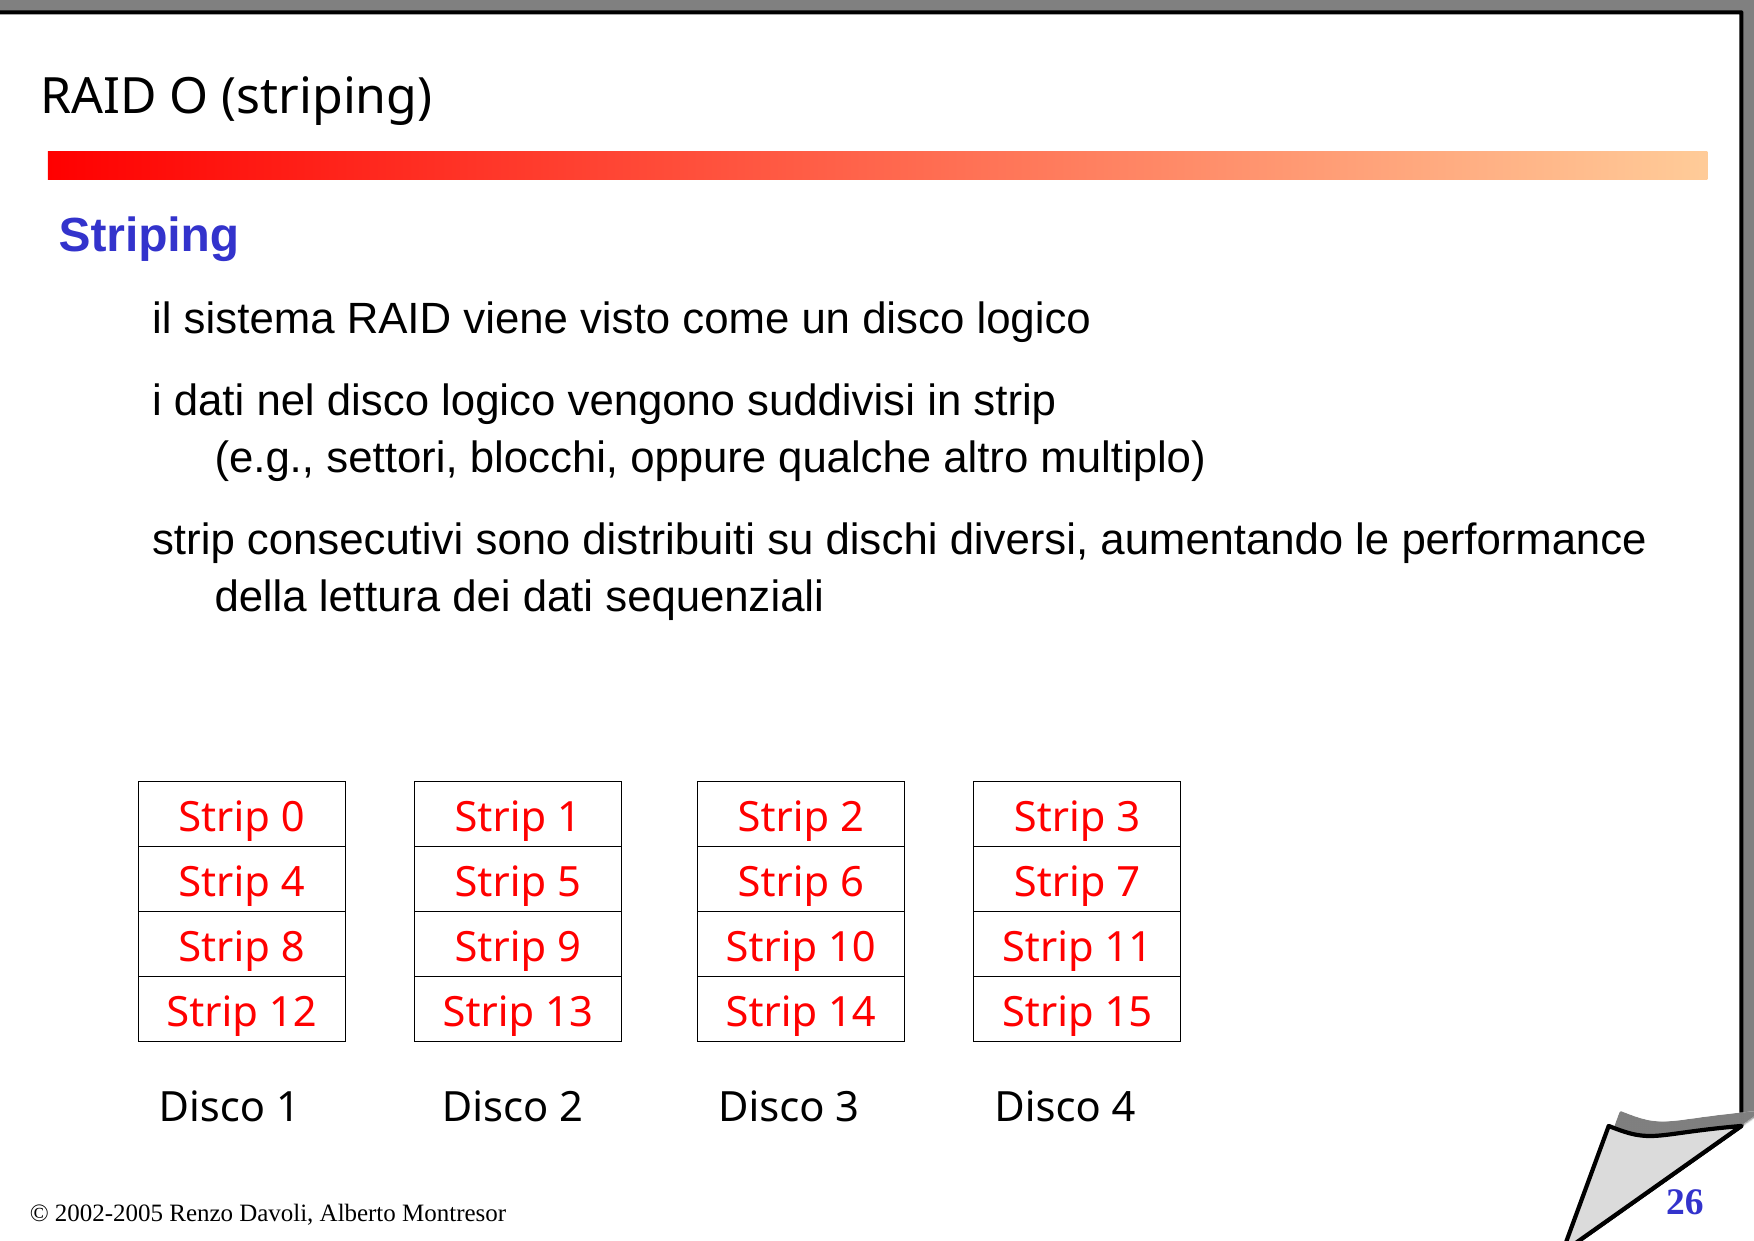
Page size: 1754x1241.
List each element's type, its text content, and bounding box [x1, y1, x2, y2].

text_box Strip 15 [973, 976, 1181, 1042]
text_box Disco 4 [994, 1074, 1163, 1139]
text_box Strip 2 [697, 781, 905, 846]
text_box Strip 14 [697, 976, 905, 1042]
text_box Strip 10 [697, 911, 905, 976]
text_box Strip 6 [697, 846, 905, 911]
text_box Strip 7 [973, 846, 1181, 911]
text_box Strip 5 [414, 846, 622, 911]
title RAID O (striping) [40, 49, 1714, 144]
text_box Strip 4 [138, 846, 346, 911]
text_box Strip 3 [973, 781, 1181, 846]
text_box Strip 11 [973, 911, 1181, 976]
text_box Disco 1 [158, 1074, 320, 1139]
text_box Strip 1 [414, 781, 622, 846]
text_box Strip 0 [138, 781, 346, 846]
text_box Strip 12 [138, 976, 346, 1042]
text_box 14 [750, 152, 754, 179]
list Striping il sistema RAID viene visto come un disco logico i dati nel disco logico vengono suddivisi in strip (e.g., settori, blocchi, oppure qualche altro multiplo) strip consecutivi sono distribuiti su dischi diversi, aumentando le performance della lettura dei dati sequenziali [58, 206, 1696, 684]
text_box Disco 3 [718, 1074, 887, 1139]
text_box Disco 2 [441, 1074, 611, 1139]
text_box Strip 9 [414, 911, 622, 976]
text_box Strip 8 [138, 911, 346, 976]
text_box Strip 13 [414, 976, 622, 1042]
